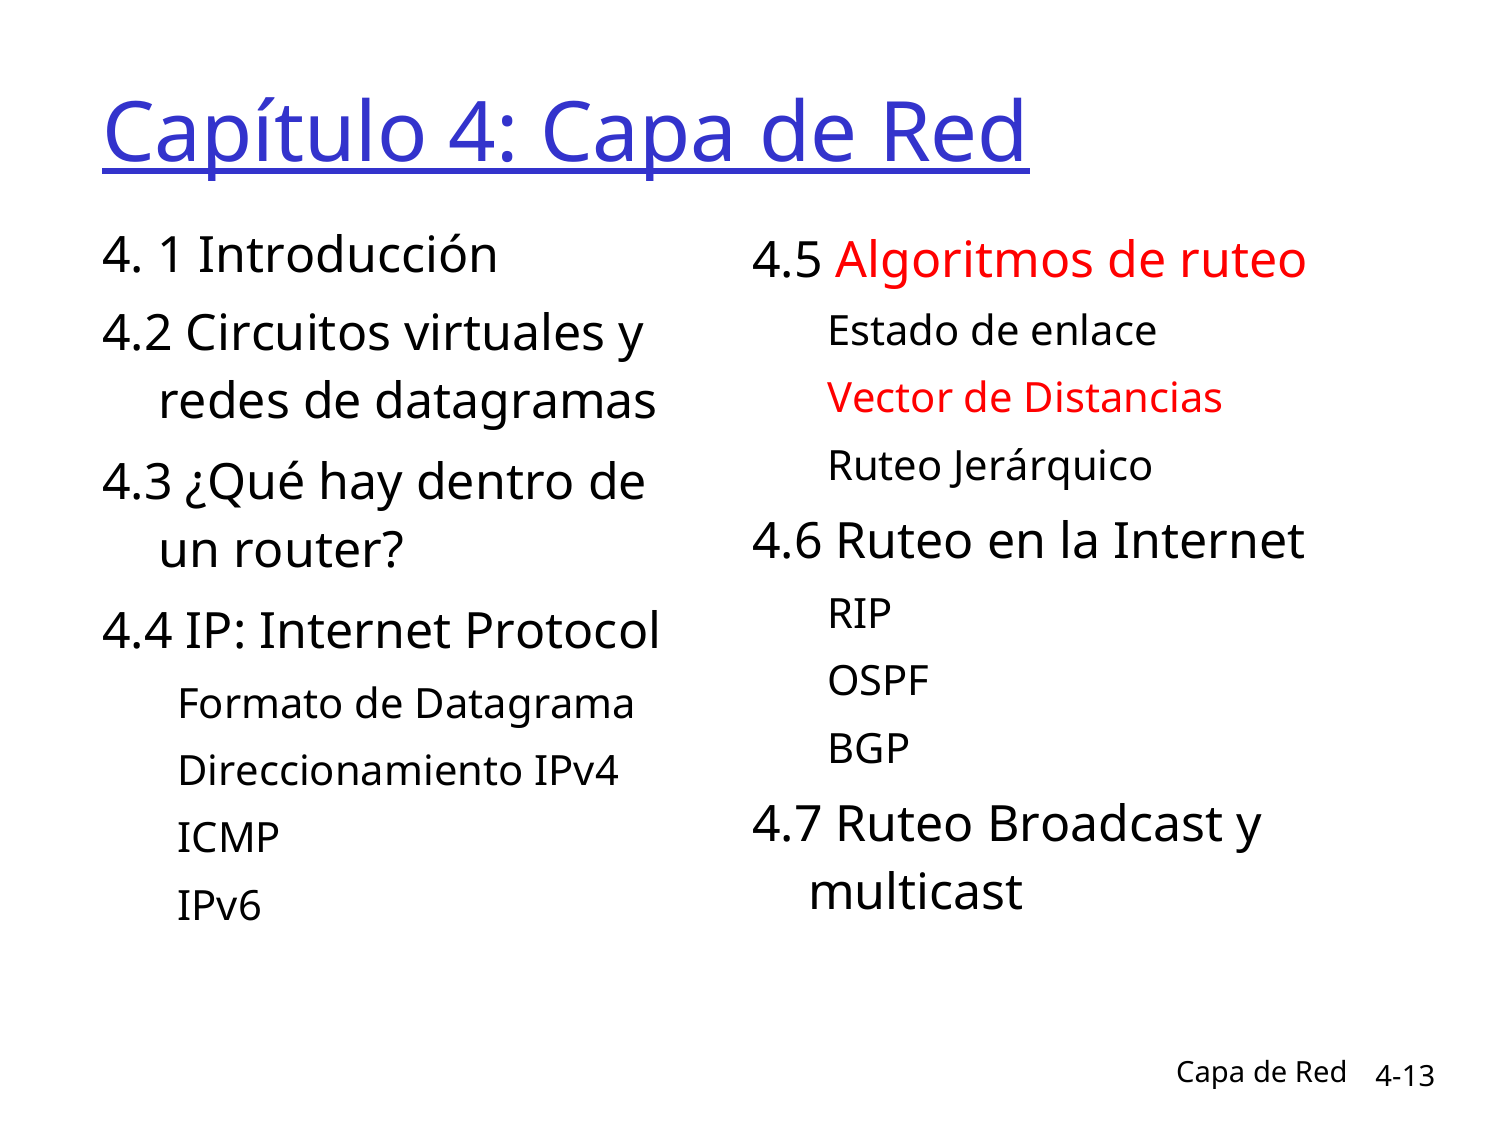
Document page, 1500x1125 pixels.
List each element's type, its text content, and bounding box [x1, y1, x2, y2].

list 4. 1 Introducción 4.2 Circuitos virtuales y redes de datagramas 4.3 ¿Qué hay dentro de un router? 4.4 IP: Internet Protocol Formato de Datagrama Direccionamiento IPv4 ICMP IPv6 [87, 215, 713, 1030]
title Capítulo 4: Capa de Red [87, 37, 1363, 225]
list 4.5 Algoritmos de ruteo Estado de enlace Vector de Distancias Ruteo Jerárquico 4.6 Ruteo en la Internet RIP OSPF BGP 4.7 Ruteo Broadcast y multicast [737, 221, 1417, 1034]
